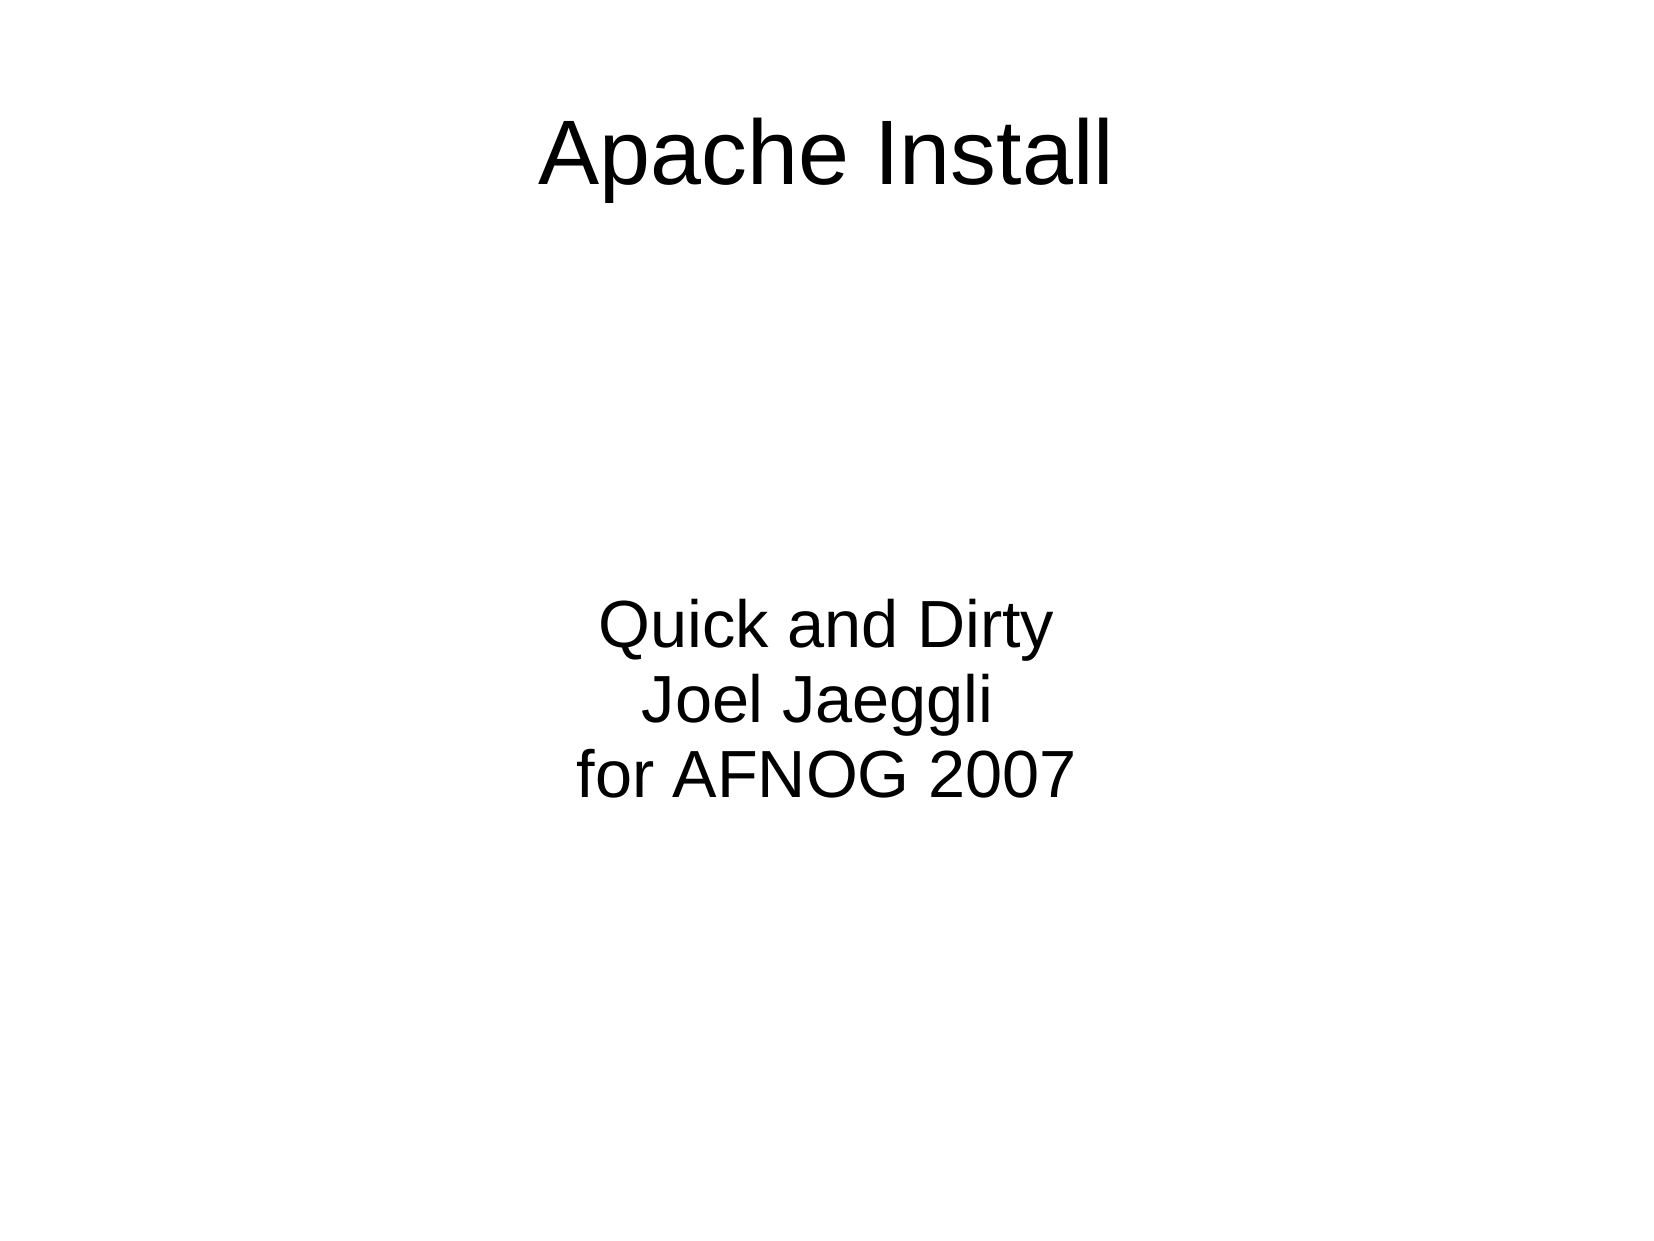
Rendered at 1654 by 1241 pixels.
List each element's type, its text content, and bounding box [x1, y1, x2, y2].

subtitle Quick and Dirty Joel Jaeggli for AFNOG 2007 [82, 297, 1571, 1102]
title Apache Install [82, 56, 1571, 250]
